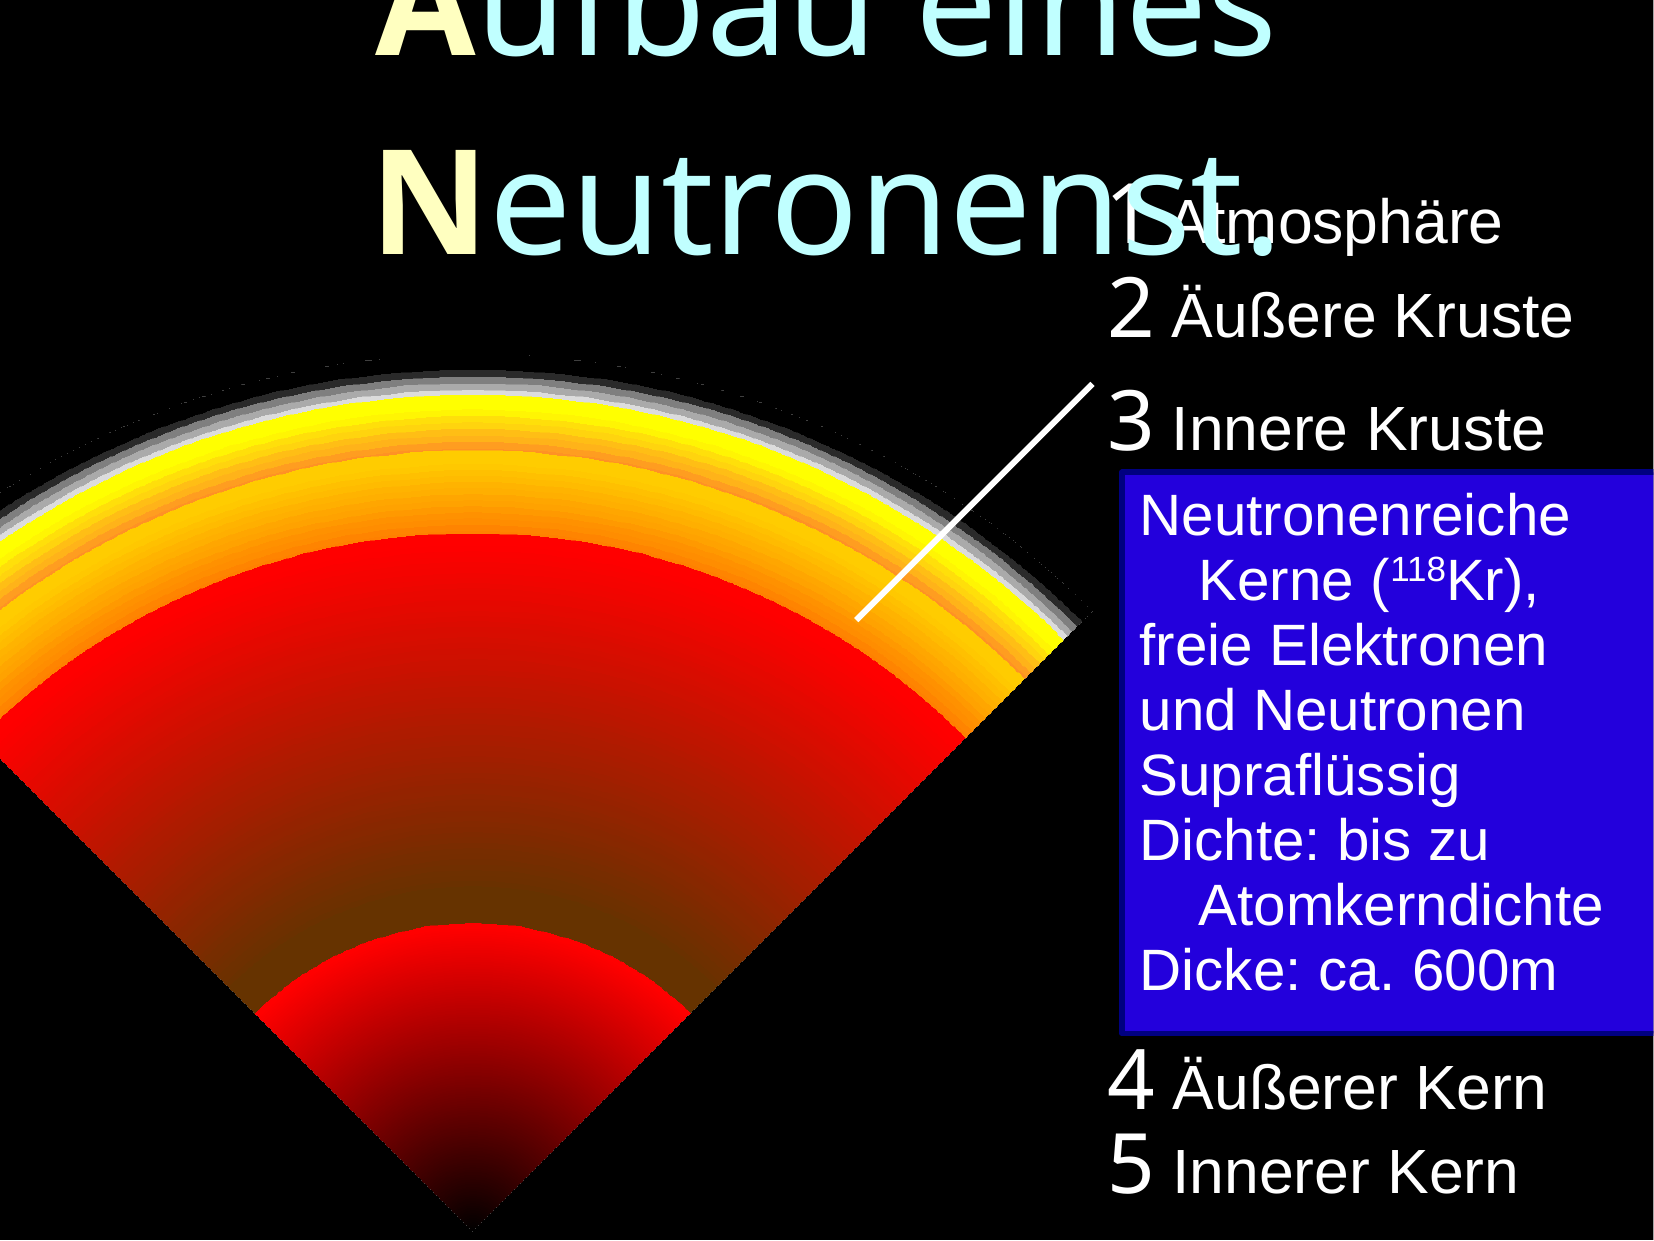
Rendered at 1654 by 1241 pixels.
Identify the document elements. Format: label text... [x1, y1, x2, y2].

text_box 1 Atmosphäre [1216, 180, 1513, 241]
text_box 4 Äußerer Kern [1093, 1013, 1557, 1121]
picture [0, 354, 1093, 1232]
text_box 5 Innerer Kern [1093, 1097, 1529, 1205]
title Aufbau eines Neutronenst. [29, 17, 1625, 180]
text_box 2 Äußere Kruste [1092, 241, 1584, 360]
text_box Neutronenreiche Kerne (118Kr), freie Elektronen und Neutronen Supraflüssig Dichte: bis zu Atomkerndichte Dicke: ca. 600m [1122, 472, 1654, 1034]
text_box 1 Atmosphäre [1141, 180, 1204, 241]
text_box 1 Atmosphäre [1101, 180, 1172, 241]
text_box 3 Innere Kruste [1092, 354, 1556, 462]
text_box 1 Atmosphäre [1090, 188, 1097, 255]
